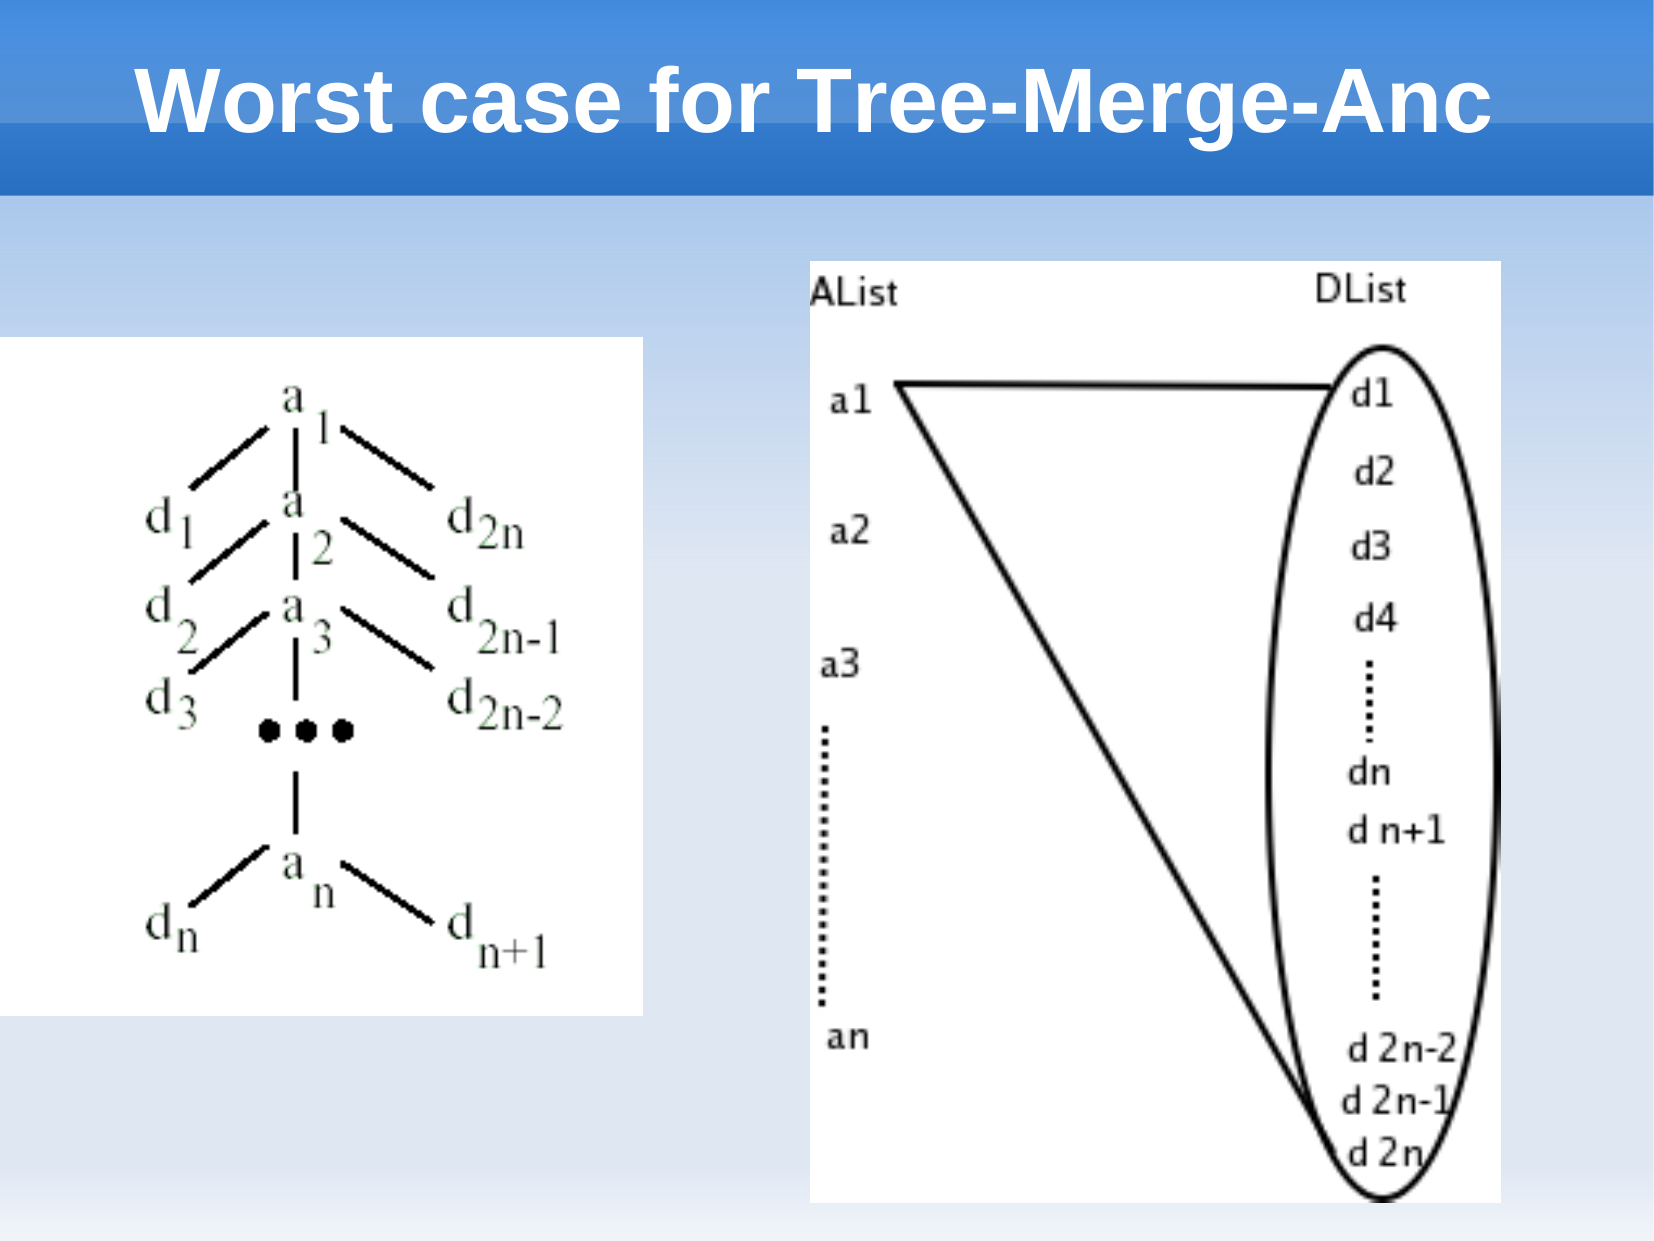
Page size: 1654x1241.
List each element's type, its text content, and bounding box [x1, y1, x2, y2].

title Worst case for Tree-Merge-Anc [112, 0, 1518, 239]
picture [0, 0, 1654, 1241]
